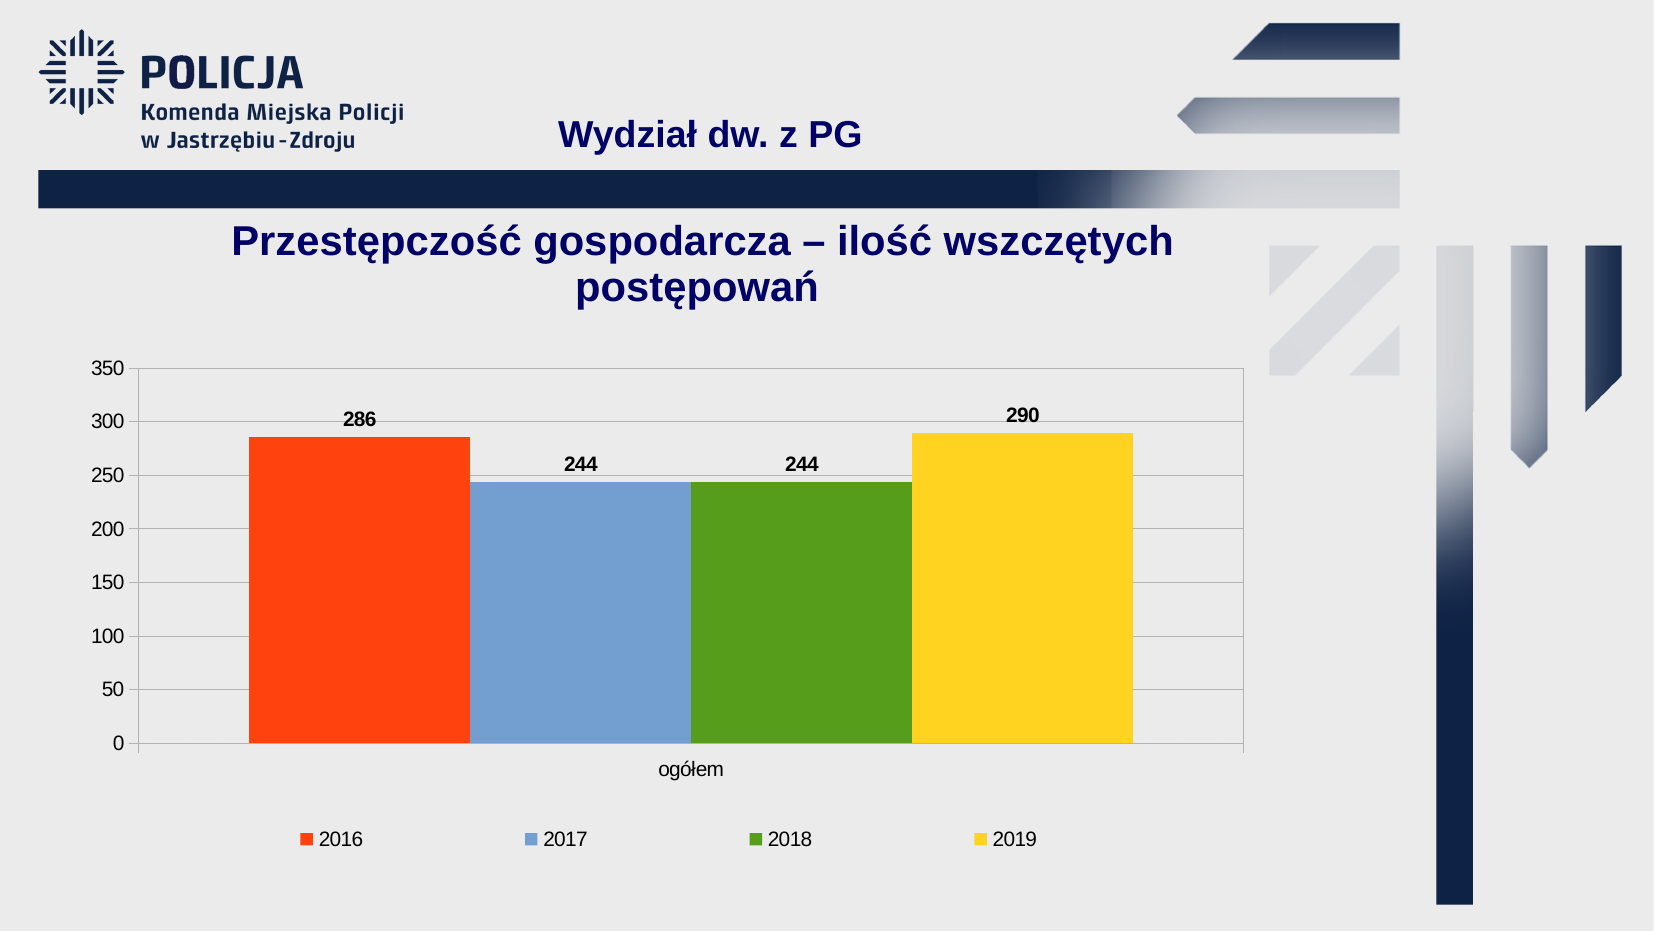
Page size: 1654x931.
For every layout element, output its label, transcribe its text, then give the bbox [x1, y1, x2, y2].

chart [71, 307, 1264, 910]
text_box Wydział dw. z PG [543, 106, 927, 164]
list Przestępczość gospodarcza – ilość wszczętych postępowań [82, 217, 1252, 307]
picture [0, 0, 1654, 931]
